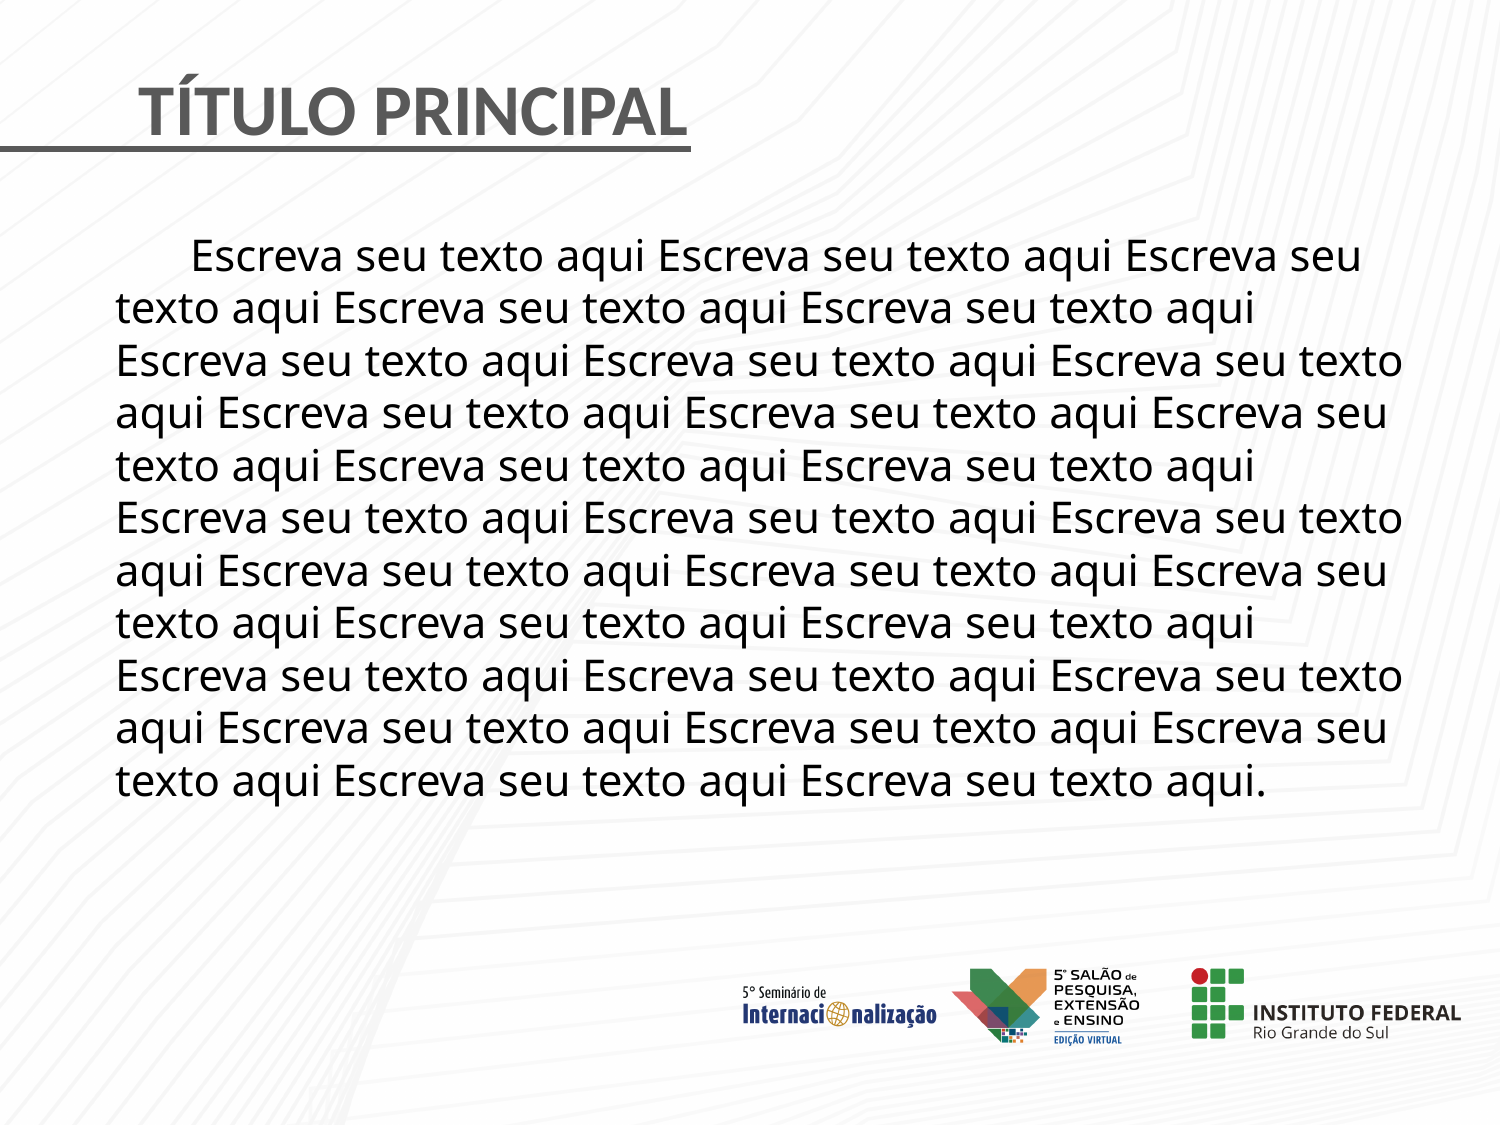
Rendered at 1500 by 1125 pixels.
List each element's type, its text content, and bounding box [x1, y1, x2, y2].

text_box Escreva seu texto aqui Escreva seu texto aqui Escreva seu texto aqui Escreva seu texto aqui Escreva seu texto aqui Escreva seu texto aqui Escreva seu texto aqui Escreva seu texto aqui Escreva seu texto aqui Escreva seu texto aqui Escreva seu texto aqui Escreva seu texto aqui Escreva seu texto aqui Escreva seu texto aqui Escreva seu texto aqui Escreva seu texto aqui Escreva seu texto aqui Escreva seu texto aqui Escreva seu texto aqui Escreva seu texto aqui Escreva seu texto aqui Escreva seu texto aqui Escreva seu texto aqui Escreva seu texto aqui Escreva seu texto aqui Escreva seu texto aqui Escreva seu texto aqui Escreva seu texto aqui Escreva seu texto aqui. [100, 220, 1424, 819]
text_box TÍTULO PRINCIPAL [123, 54, 1010, 159]
